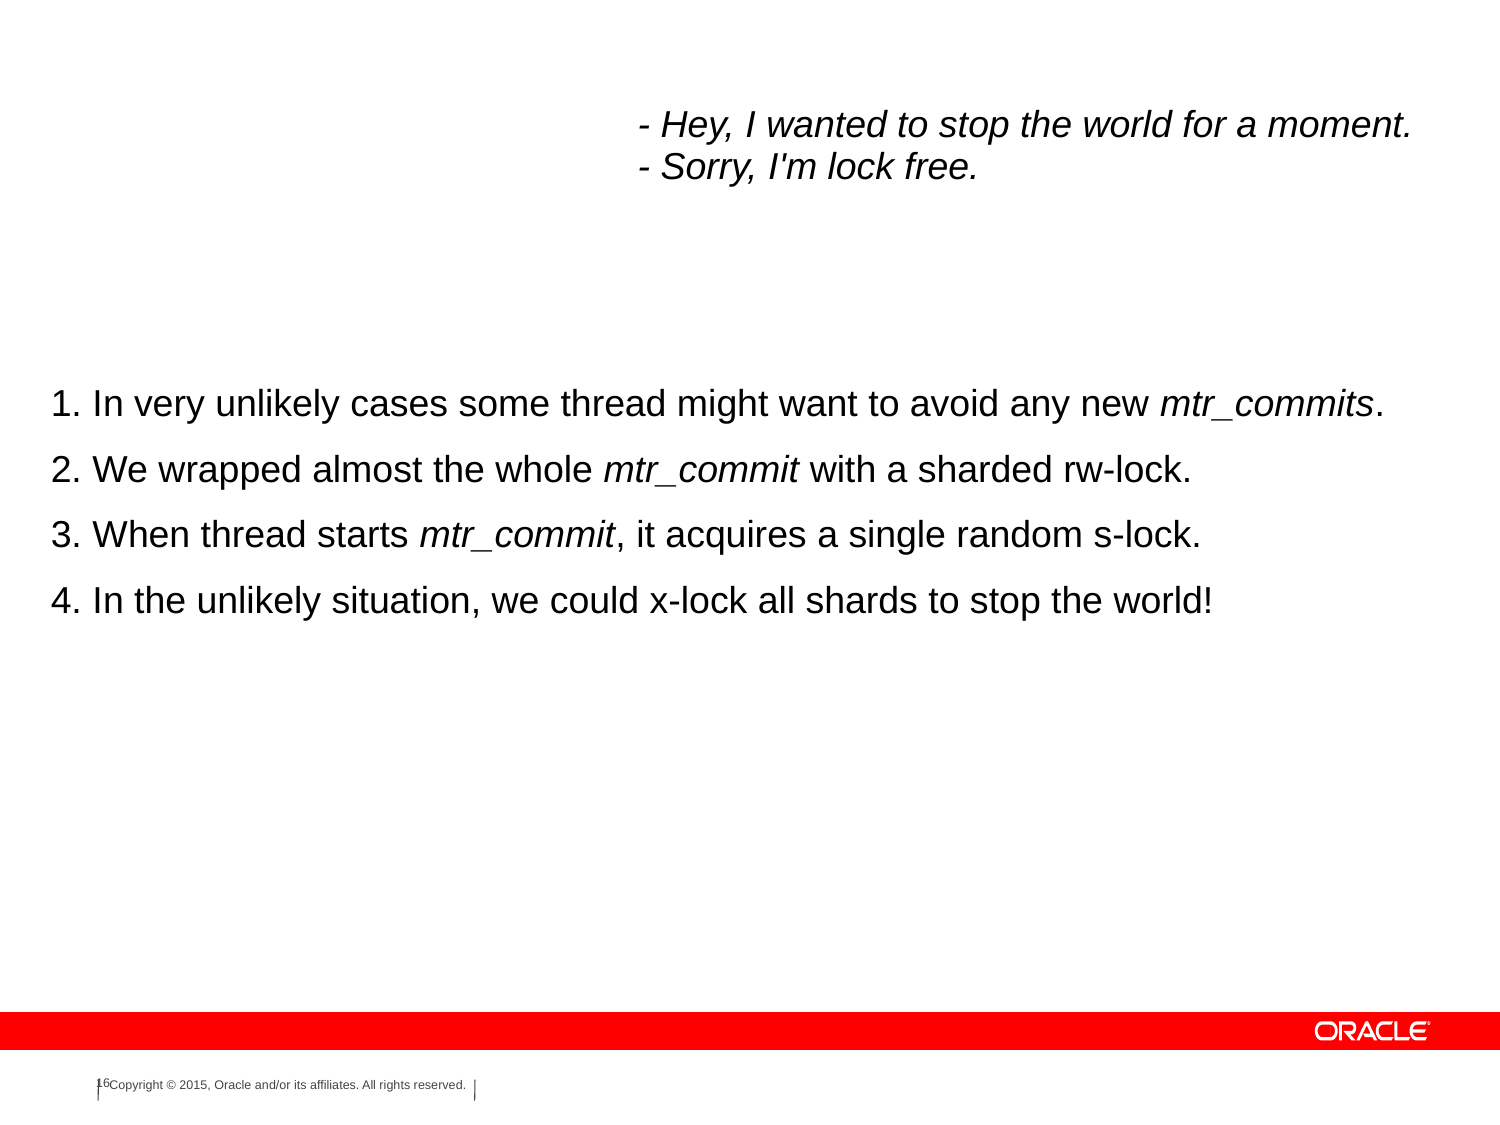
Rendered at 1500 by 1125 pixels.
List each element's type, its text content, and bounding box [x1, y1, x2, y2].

picture [0, 1012, 1500, 1050]
text_box - Hey, I wanted to stop the world for a moment. - Sorry, I'm lock free. [622, 75, 1456, 216]
text_box 1. In very unlikely cases some thread might want to avoid any new mtr_commits. 2. We wrapped almost the whole mtr_commit with a sharded rw-lock. 3. When thread starts mtr_commit, it acquires a single random s-lock. 4. In the unlikely situation, we could x-lock all shards to stop the world! [36, 375, 1500, 629]
